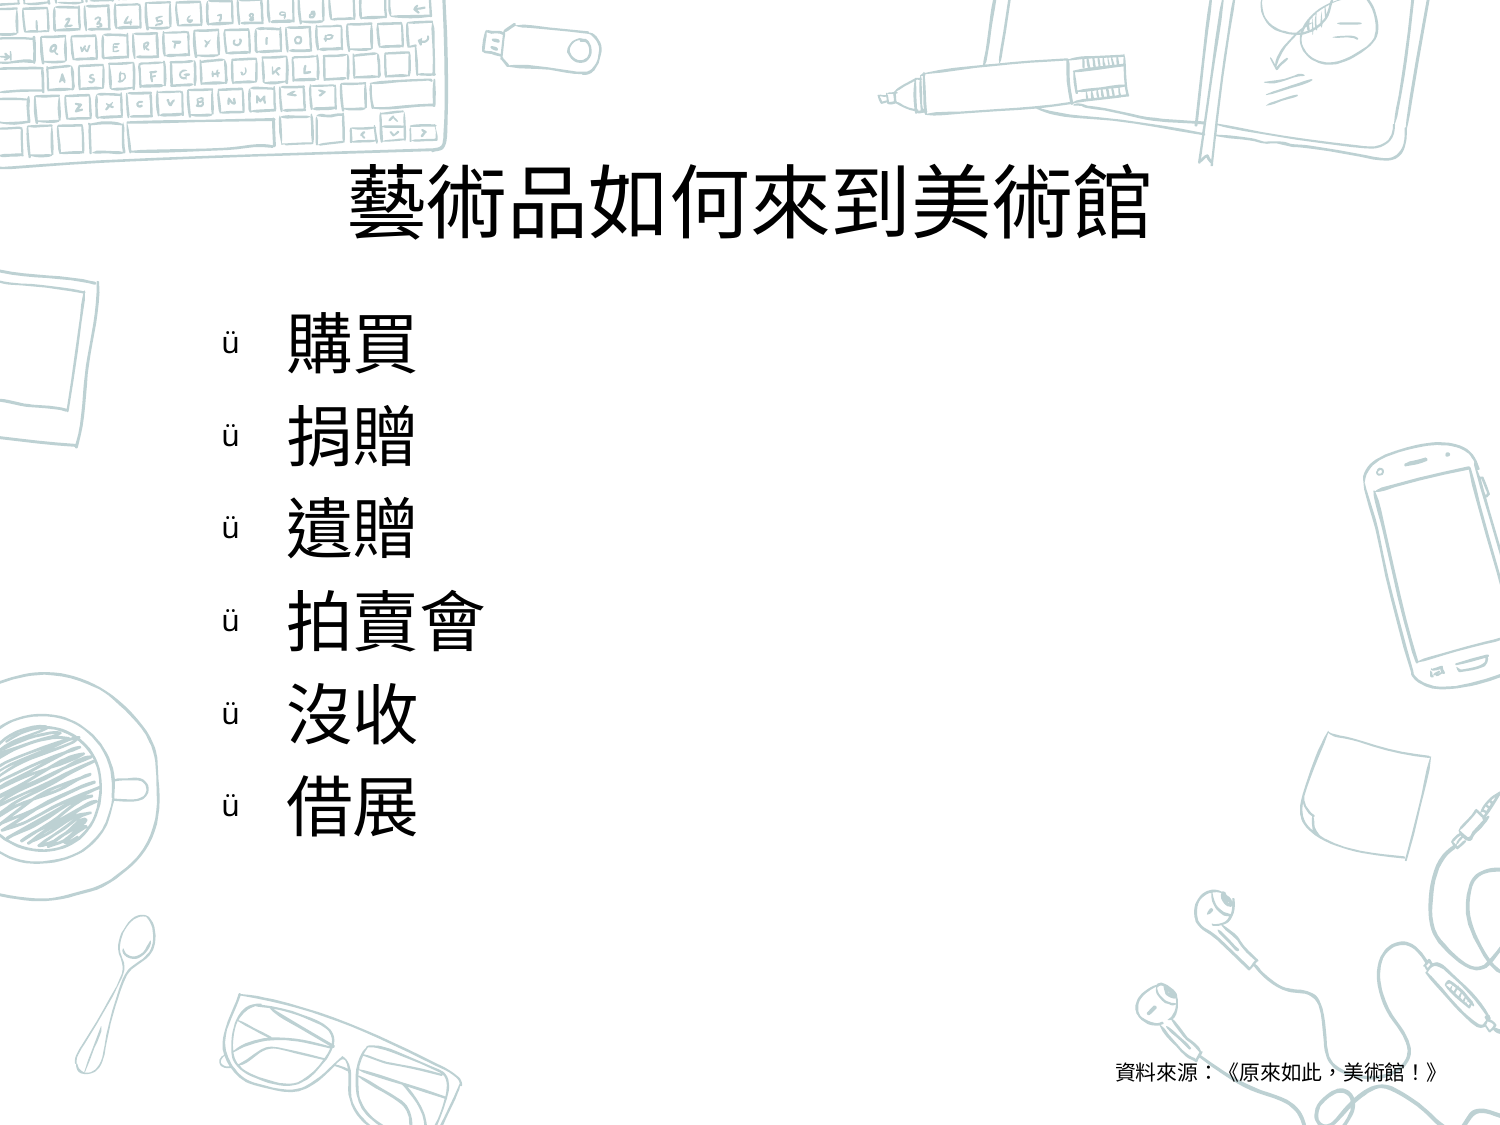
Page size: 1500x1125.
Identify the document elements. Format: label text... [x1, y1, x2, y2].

text_box 資料來源：《原來如此，美術館！》 [1090, 1052, 1500, 1093]
list 購買 捐贈 遺贈 拍賣會 沒收 借展 [185, 287, 1315, 1053]
title 藝術品如何來到美術館 [185, 136, 1315, 264]
